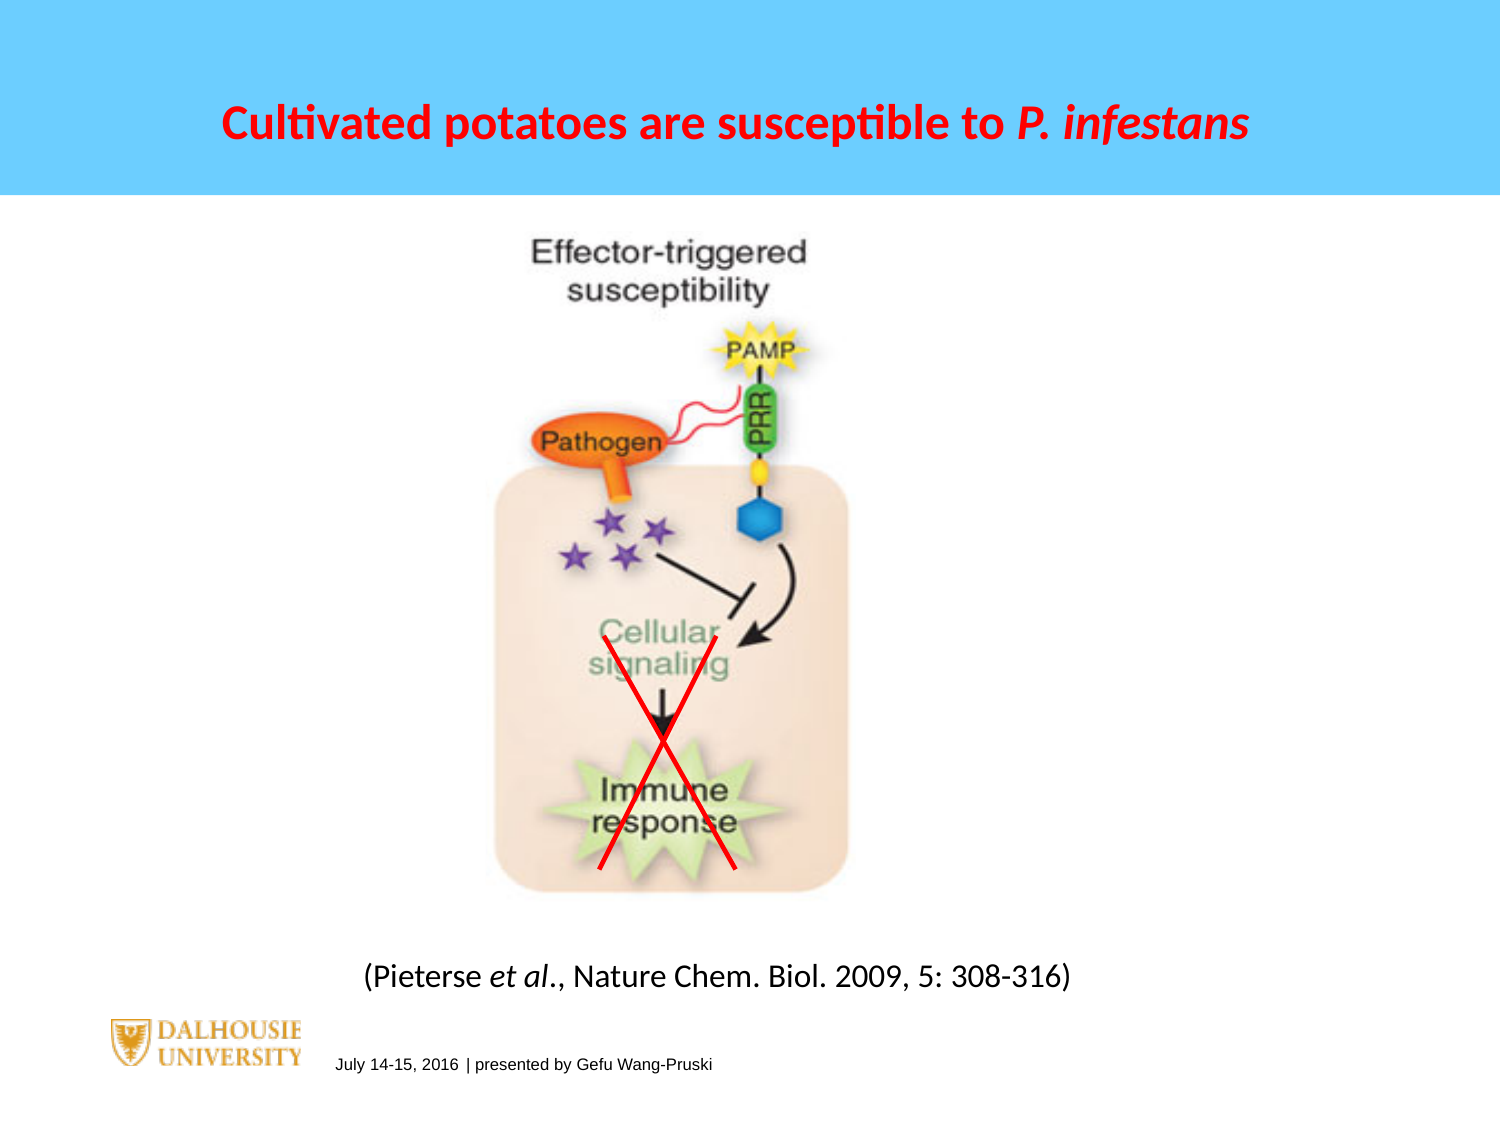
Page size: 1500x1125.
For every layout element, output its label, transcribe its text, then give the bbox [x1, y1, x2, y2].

text_box (Pieterse et al., Nature Chem. Biol. 2009, 5: 308-316) [348, 946, 1124, 1002]
text_box Cultivated potatoes are susceptible to P. infestans [141, 81, 1330, 158]
picture [485, 231, 856, 911]
